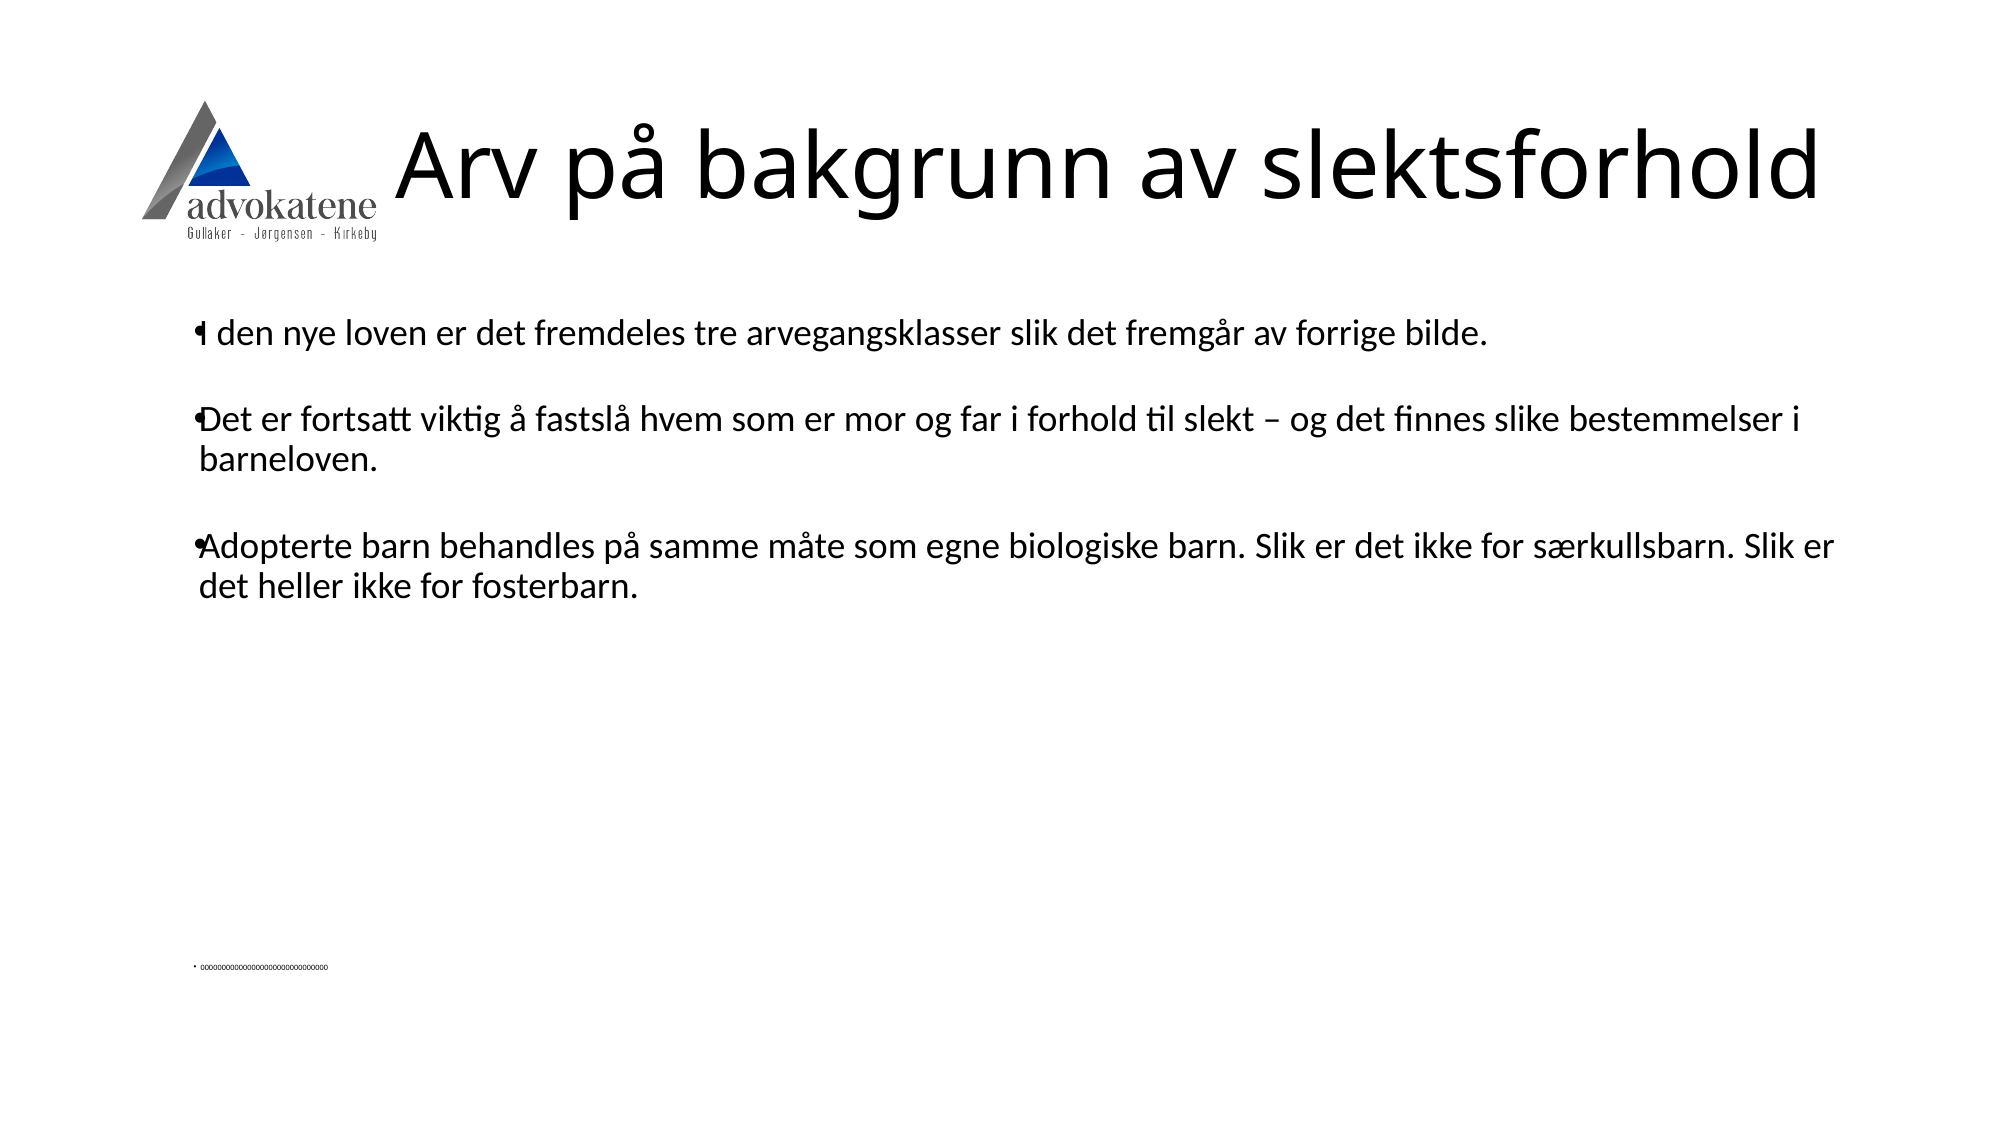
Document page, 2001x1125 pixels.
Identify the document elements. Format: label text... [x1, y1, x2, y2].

picture [137, 88, 380, 249]
title Arv på bakgrunn av slektsforhold [380, 59, 1863, 278]
list I den nye loven er det fremdeles tre arvegangsklasser slik det fremgår av forrige bilde. Det er fortsatt viktig å fastslå hvem som er mor og far i forhold til slekt – og det finnes slike bestemmelser i barneloven. Adopterte barn behandles på samme måte som egne biologiske barn. Slik er det ikke for særkullsbarn. Slik er det heller ikke for fosterbarn. 000000000000000000000000000000 [178, 305, 1863, 1020]
